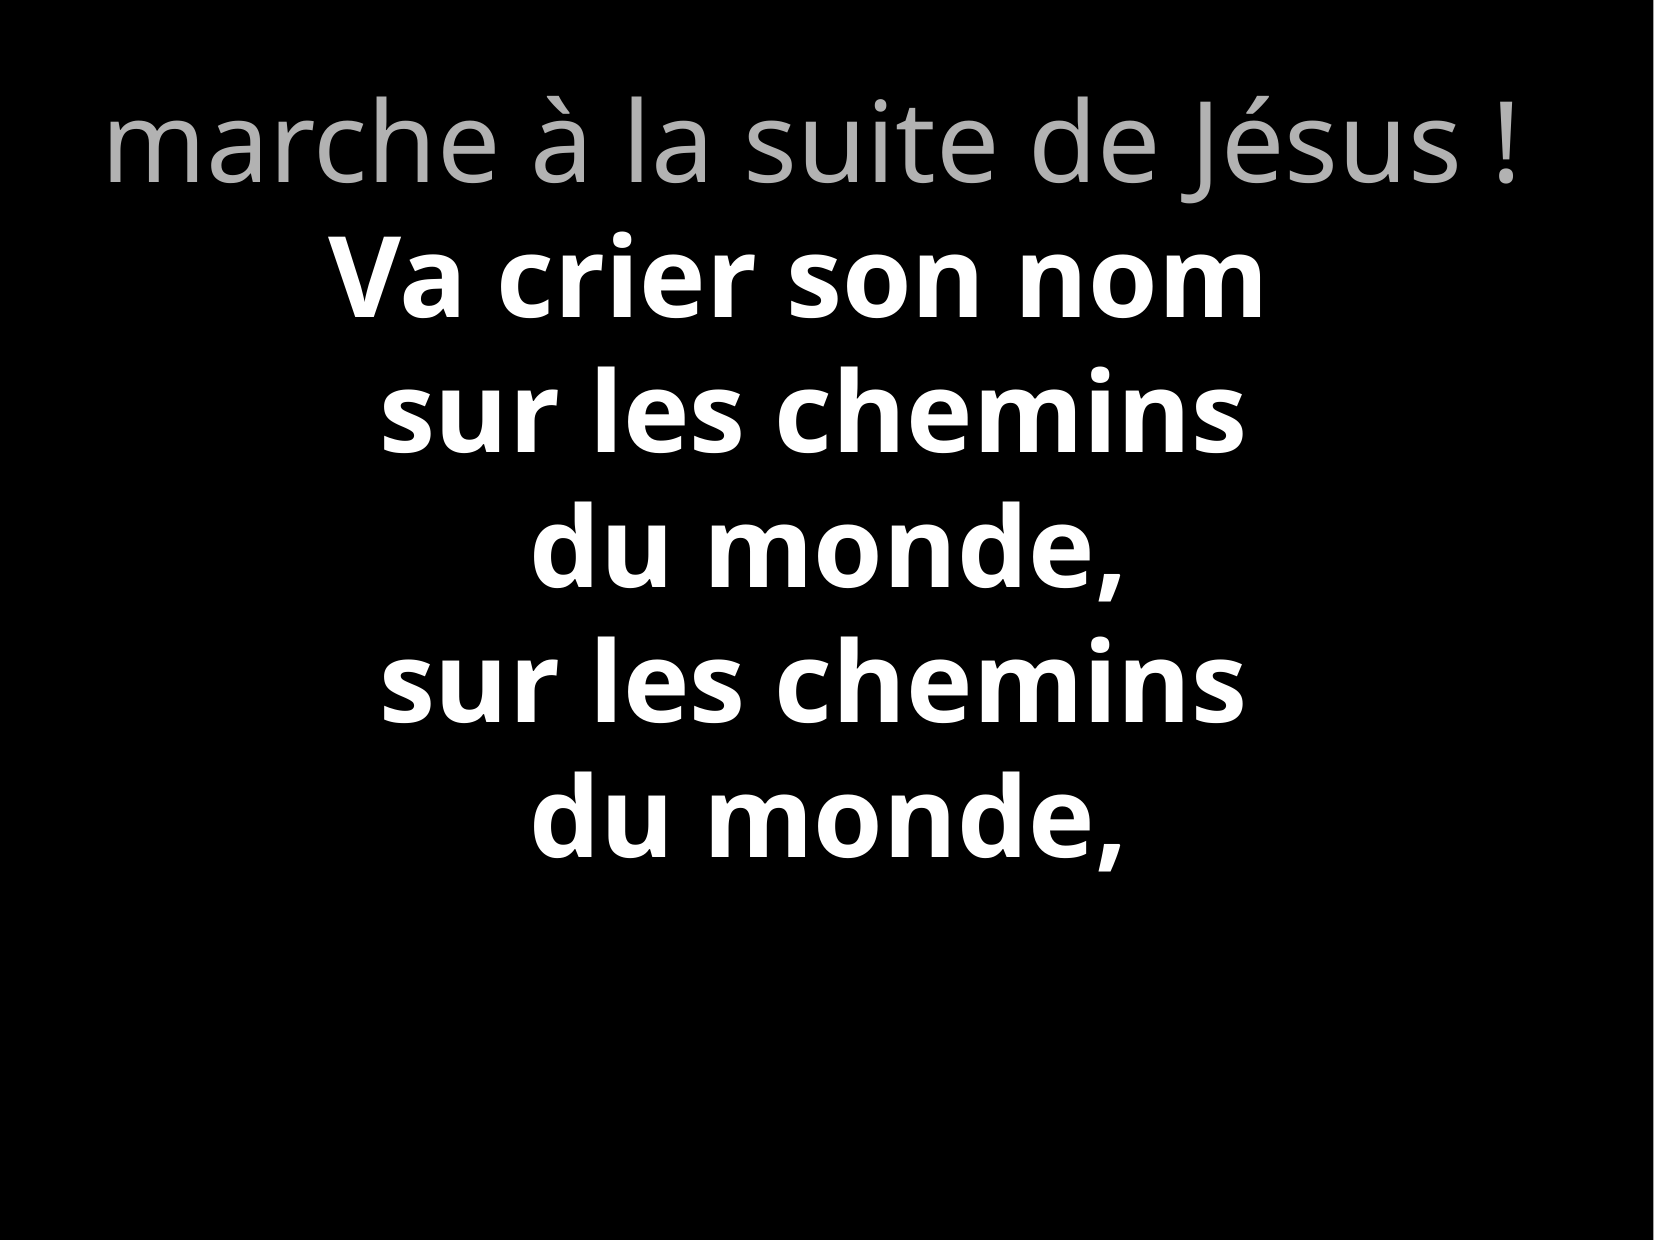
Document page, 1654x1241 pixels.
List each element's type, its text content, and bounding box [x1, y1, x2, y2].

text_box marche à la suite de Jésus ! Va crier son nom sur les chemins du monde, sur les chemins du monde, [86, 114, 1571, 1001]
